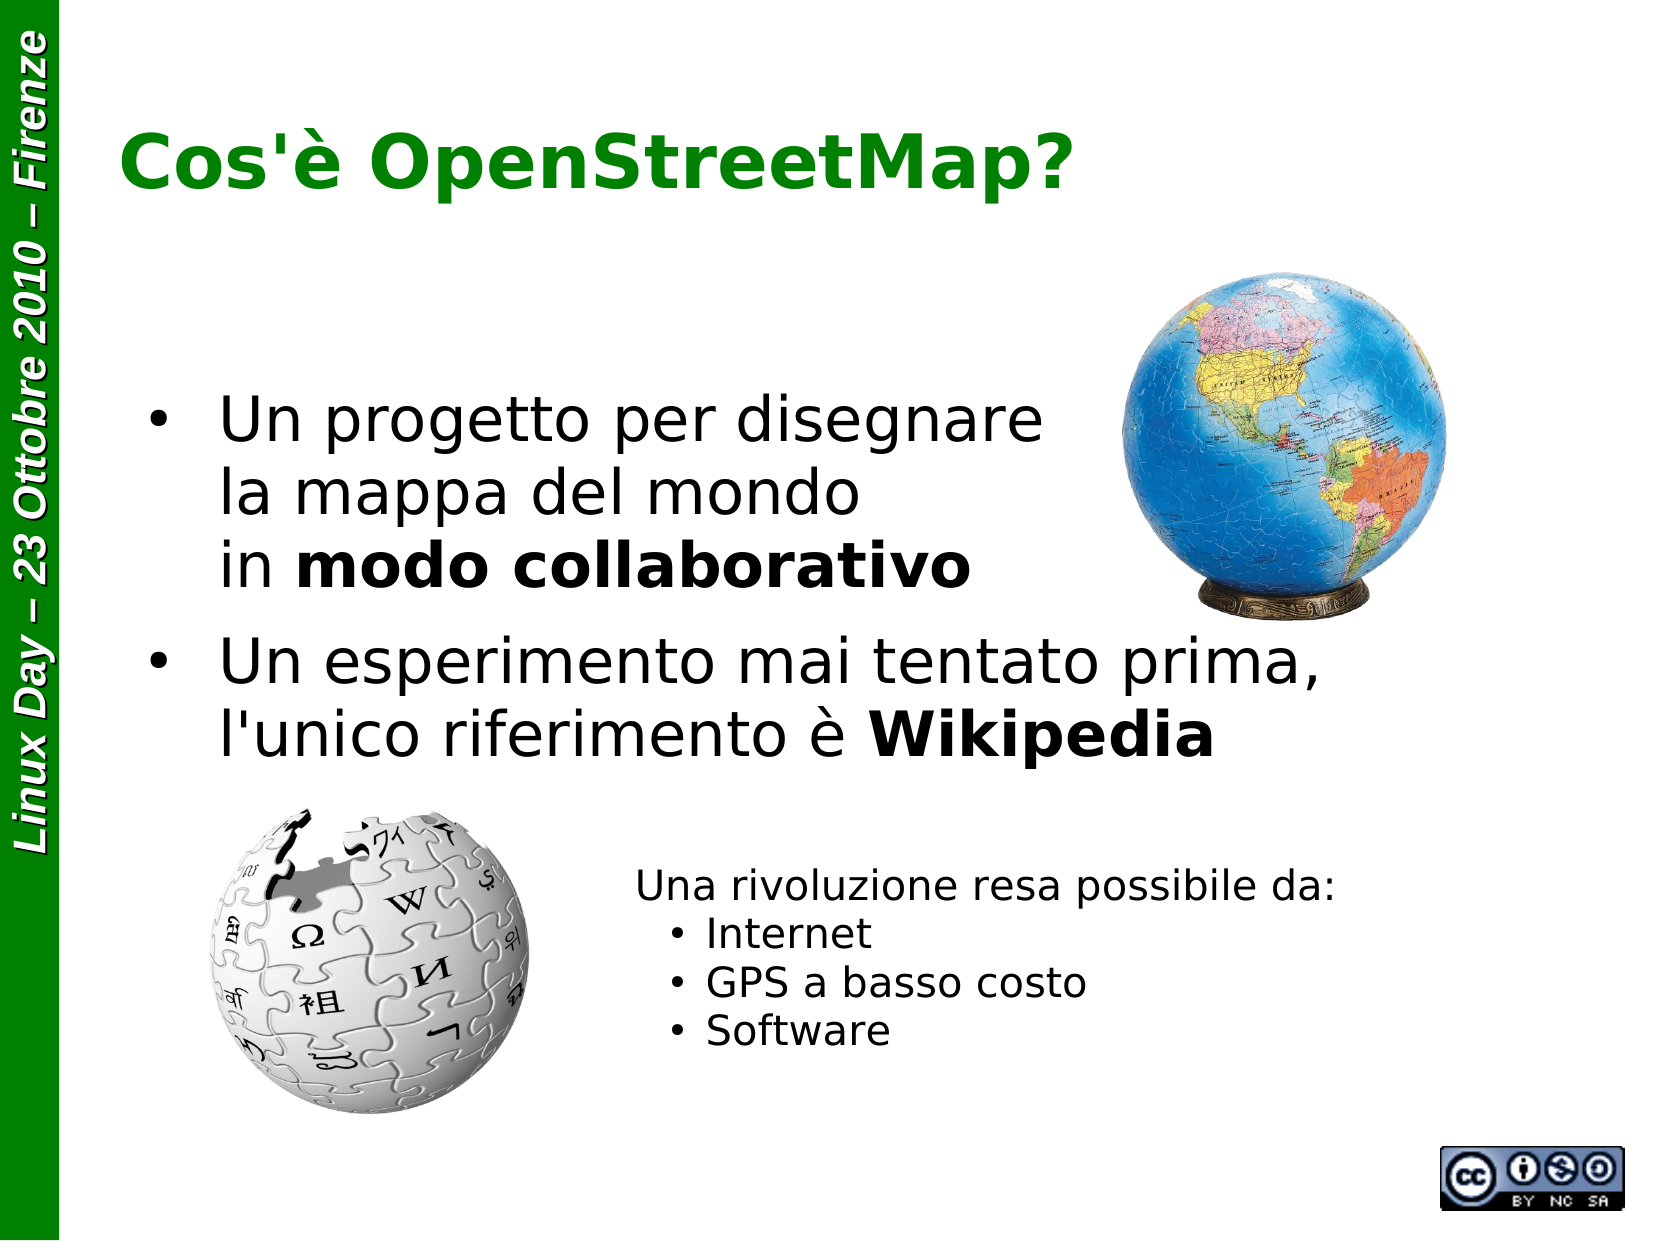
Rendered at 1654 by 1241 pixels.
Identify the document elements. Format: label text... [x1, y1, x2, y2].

picture [1440, 1146, 1625, 1211]
text_box Una rivoluzione resa possibile da: Internet GPS a basso costo Software [620, 854, 1418, 1063]
picture [206, 797, 532, 1123]
picture [1122, 272, 1447, 621]
title Cos'è OpenStreetMap? [118, 59, 1270, 267]
list Un progetto per disegnare la mappa del mondo in modo collaborativo Un esperimento mai tentato prima, l'unico riferimento è Wikipedia [147, 383, 1571, 798]
